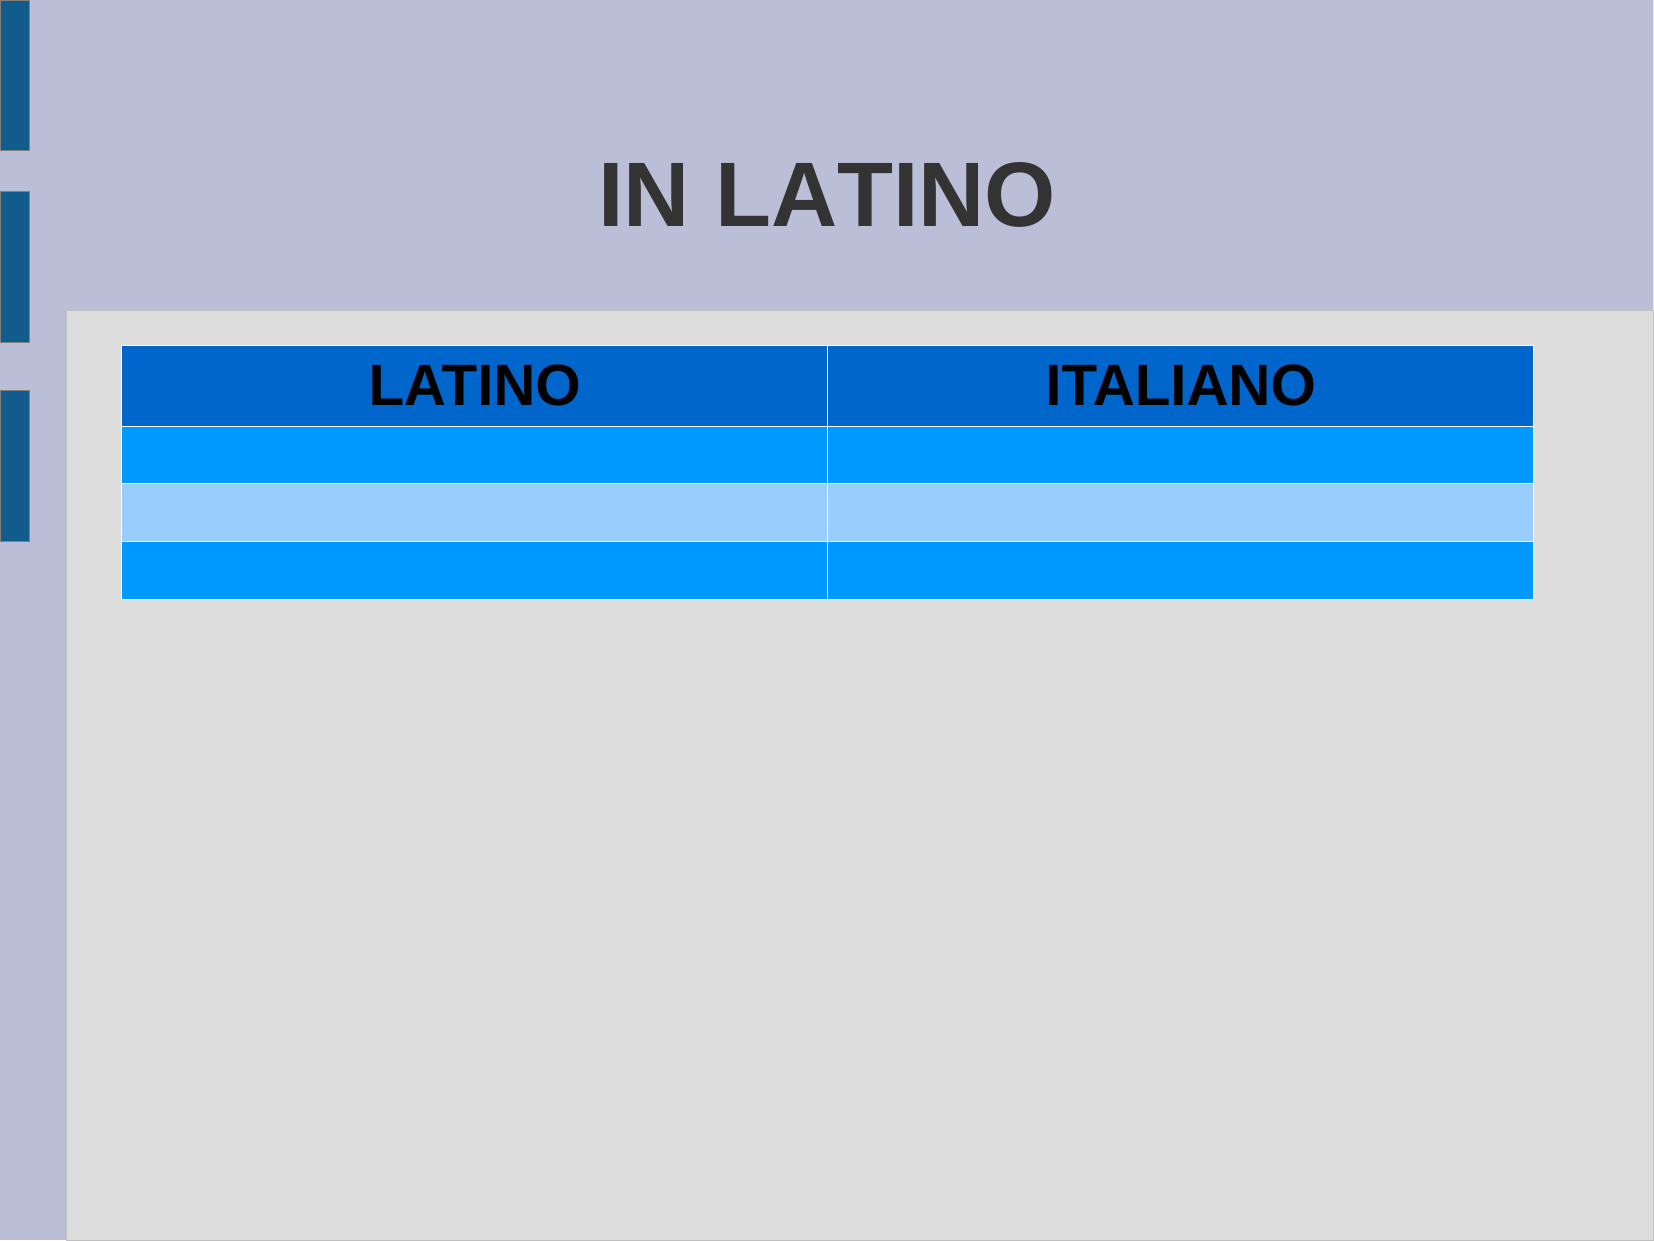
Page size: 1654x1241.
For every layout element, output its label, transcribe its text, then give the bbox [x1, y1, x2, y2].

table_cell [122, 427, 827, 483]
table_cell [122, 542, 827, 599]
table_cell [828, 427, 1533, 483]
table_header ITALIANO [828, 346, 1533, 426]
table_header LATINO [122, 346, 827, 426]
title IN LATINO [121, 91, 1534, 299]
table_cell [122, 484, 827, 541]
table_cell [828, 542, 1533, 599]
table_cell [828, 484, 1533, 541]
